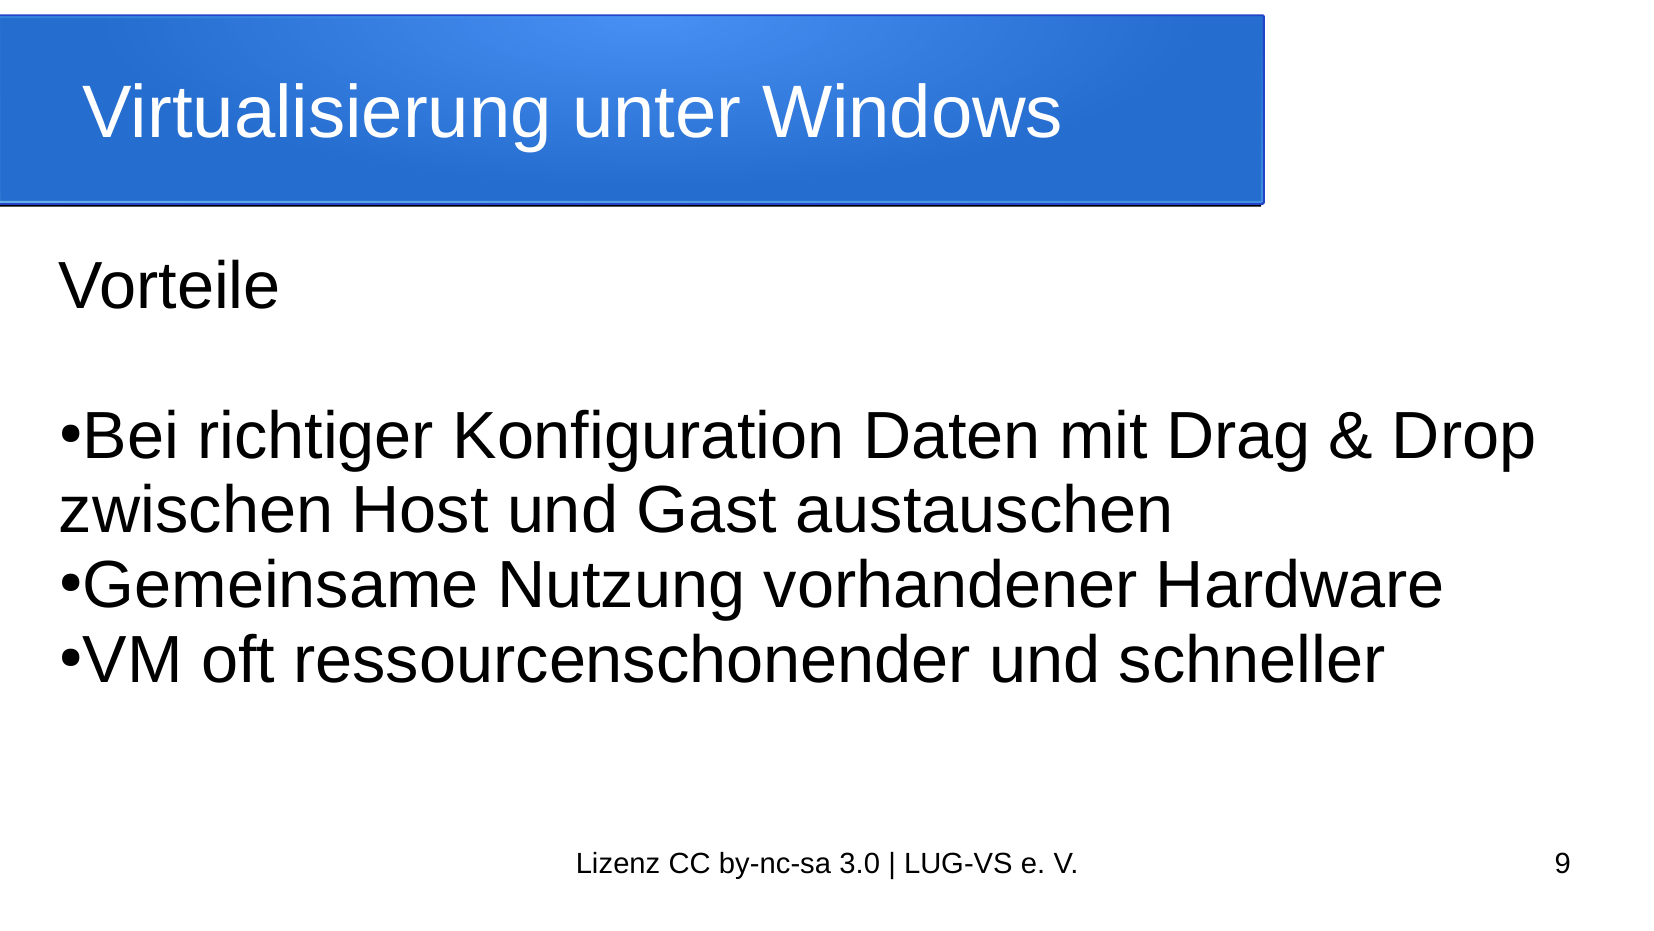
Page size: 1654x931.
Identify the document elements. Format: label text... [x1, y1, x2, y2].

text_box Vorteile Bei richtiger Konfiguration Daten mit Drag & Drop zwischen Host und Gast austauschen Gemeinsame Nutzung vorhandener Hardware VM oft ressourcenschonender und schneller [59, 248, 1607, 847]
title Virtualisierung unter Windows [82, 35, 1235, 189]
